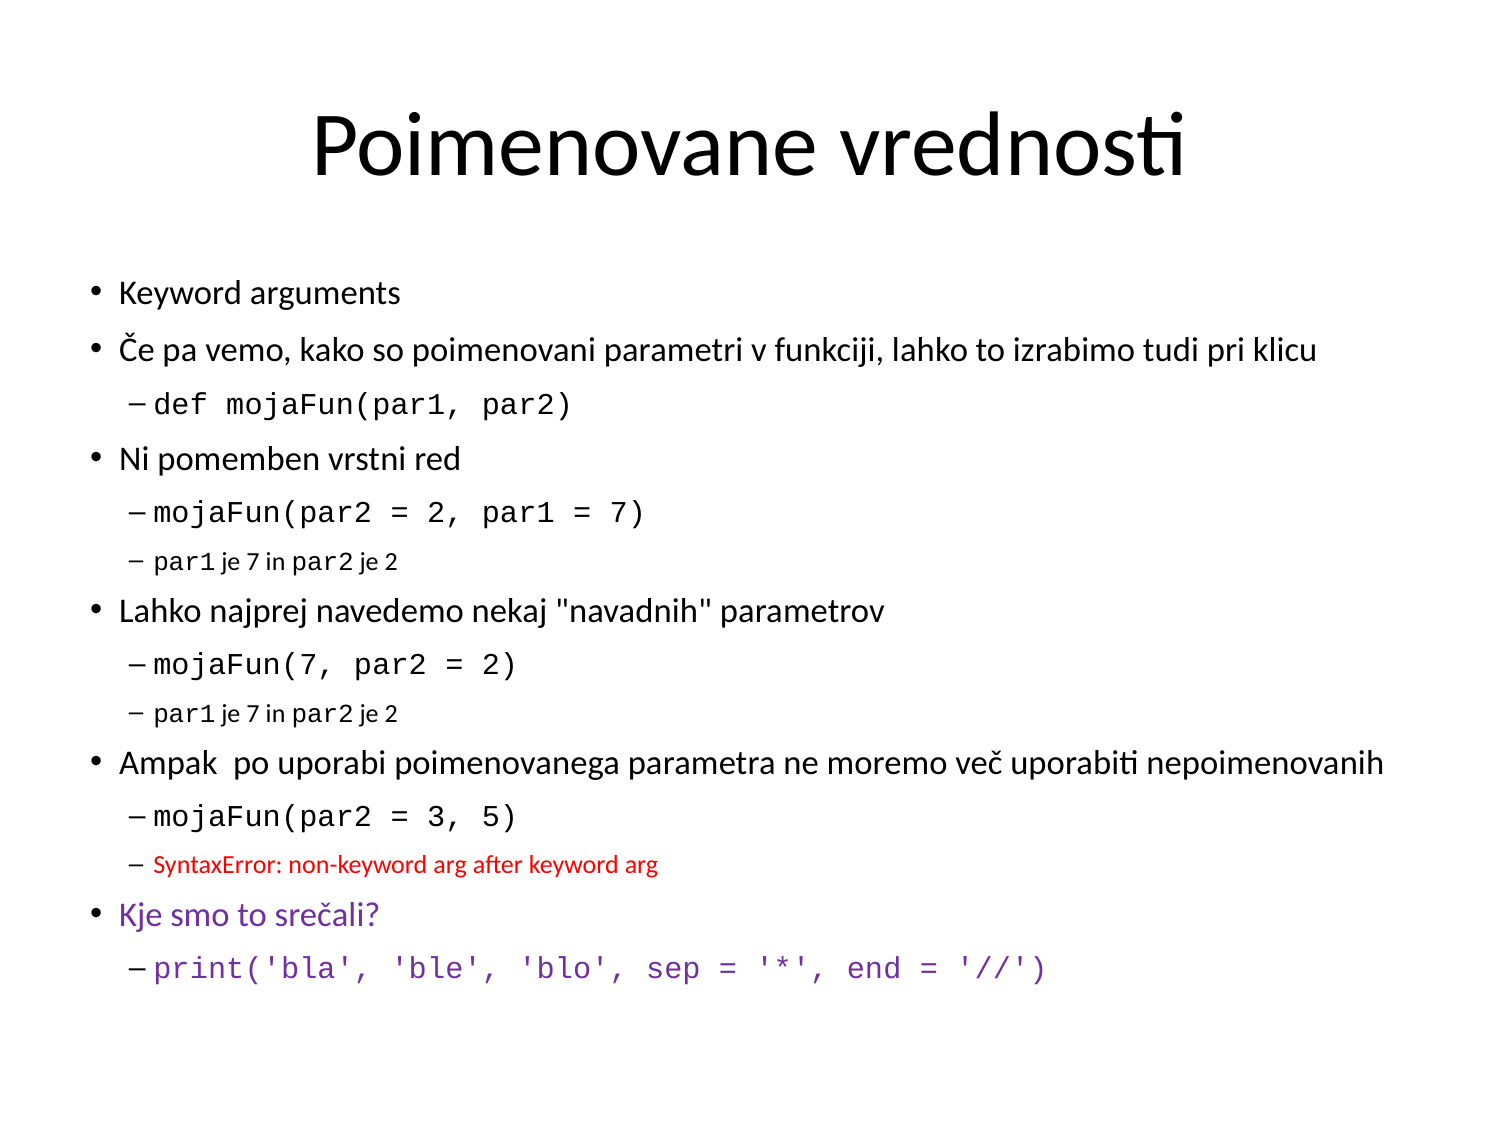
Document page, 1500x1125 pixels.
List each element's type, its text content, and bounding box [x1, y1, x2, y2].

list Keyword arguments Če pa vemo, kako so poimenovani parametri v funkciji, lahko to izrabimo tudi pri klicu def mojaFun(par1, par2) Ni pomemben vrstni red mojaFun(par2 = 2, par1 = 7) par1 je 7 in par2 je 2 Lahko najprej navedemo nekaj "navadnih" parametrov mojaFun(7, par2 = 2) par1 je 7 in par2 je 2 Ampak po uporabi poimenovanega parametra ne moremo več uporabiti nepoimenovanih mojaFun(par2 = 3, 5) SyntaxError: non-keyword arg after keyword arg Kje smo to srečali? print('bla', 'ble', 'blo', sep = '*', end = '//') [75, 262, 1425, 1005]
title Poimenovane vrednosti [75, 45, 1425, 233]
